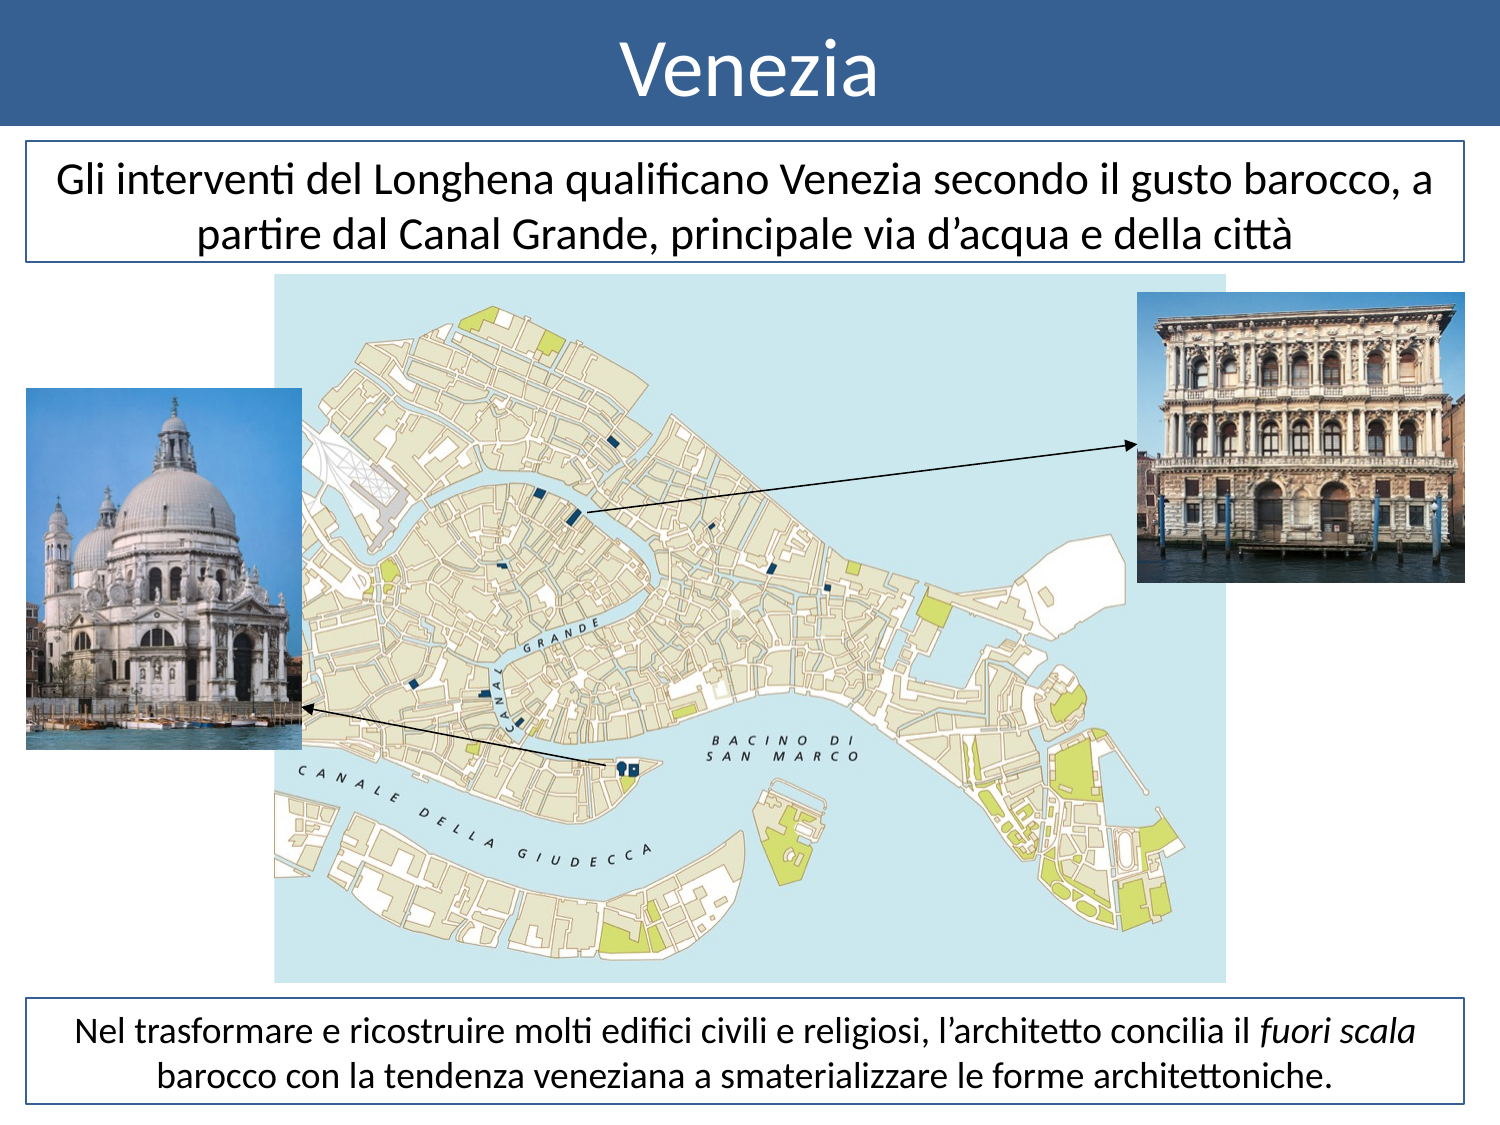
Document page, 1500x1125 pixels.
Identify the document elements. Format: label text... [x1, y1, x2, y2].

text_box Nel trasformare e ricostruire molti edifici civili e religiosi, l’architetto concilia il fuori scala barocco con la tendenza veneziana a smaterializzare le forme architettoniche. [26, 998, 1465, 1105]
text_box Gli interventi del Longhena qualificano Venezia secondo il gusto barocco, a partire dal Canal Grande, principale via d’acqua e della città [26, 141, 1465, 262]
text_box Venezia [0, 0, 1500, 126]
picture [26, 274, 1465, 983]
